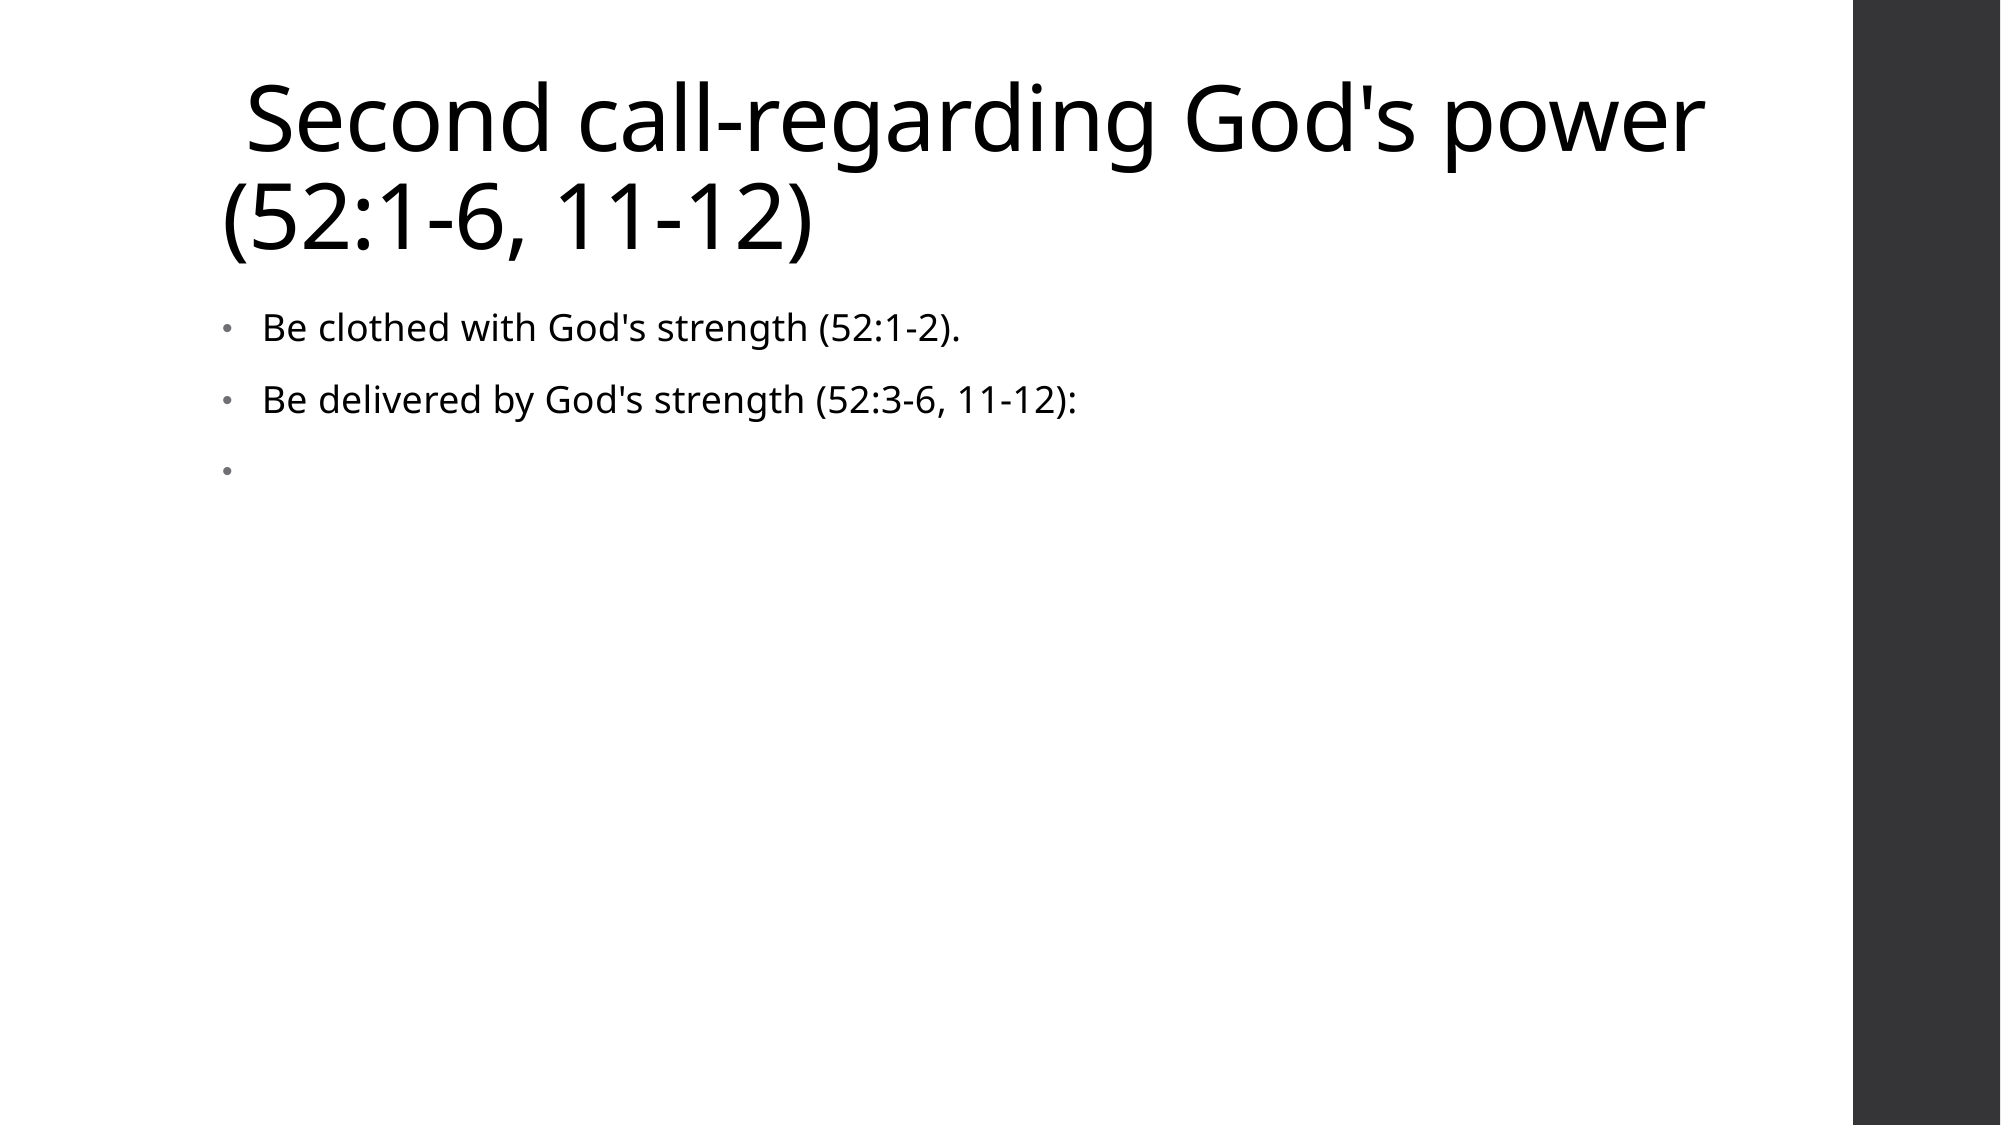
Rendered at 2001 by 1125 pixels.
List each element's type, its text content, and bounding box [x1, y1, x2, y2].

list Be clothed with God's strength (52:1-2). Be delivered by God's strength (52:3-6, 11-12): [206, 299, 1617, 1014]
title Second call-regarding God's power (52:1-6, 11-12) [206, 60, 1797, 278]
